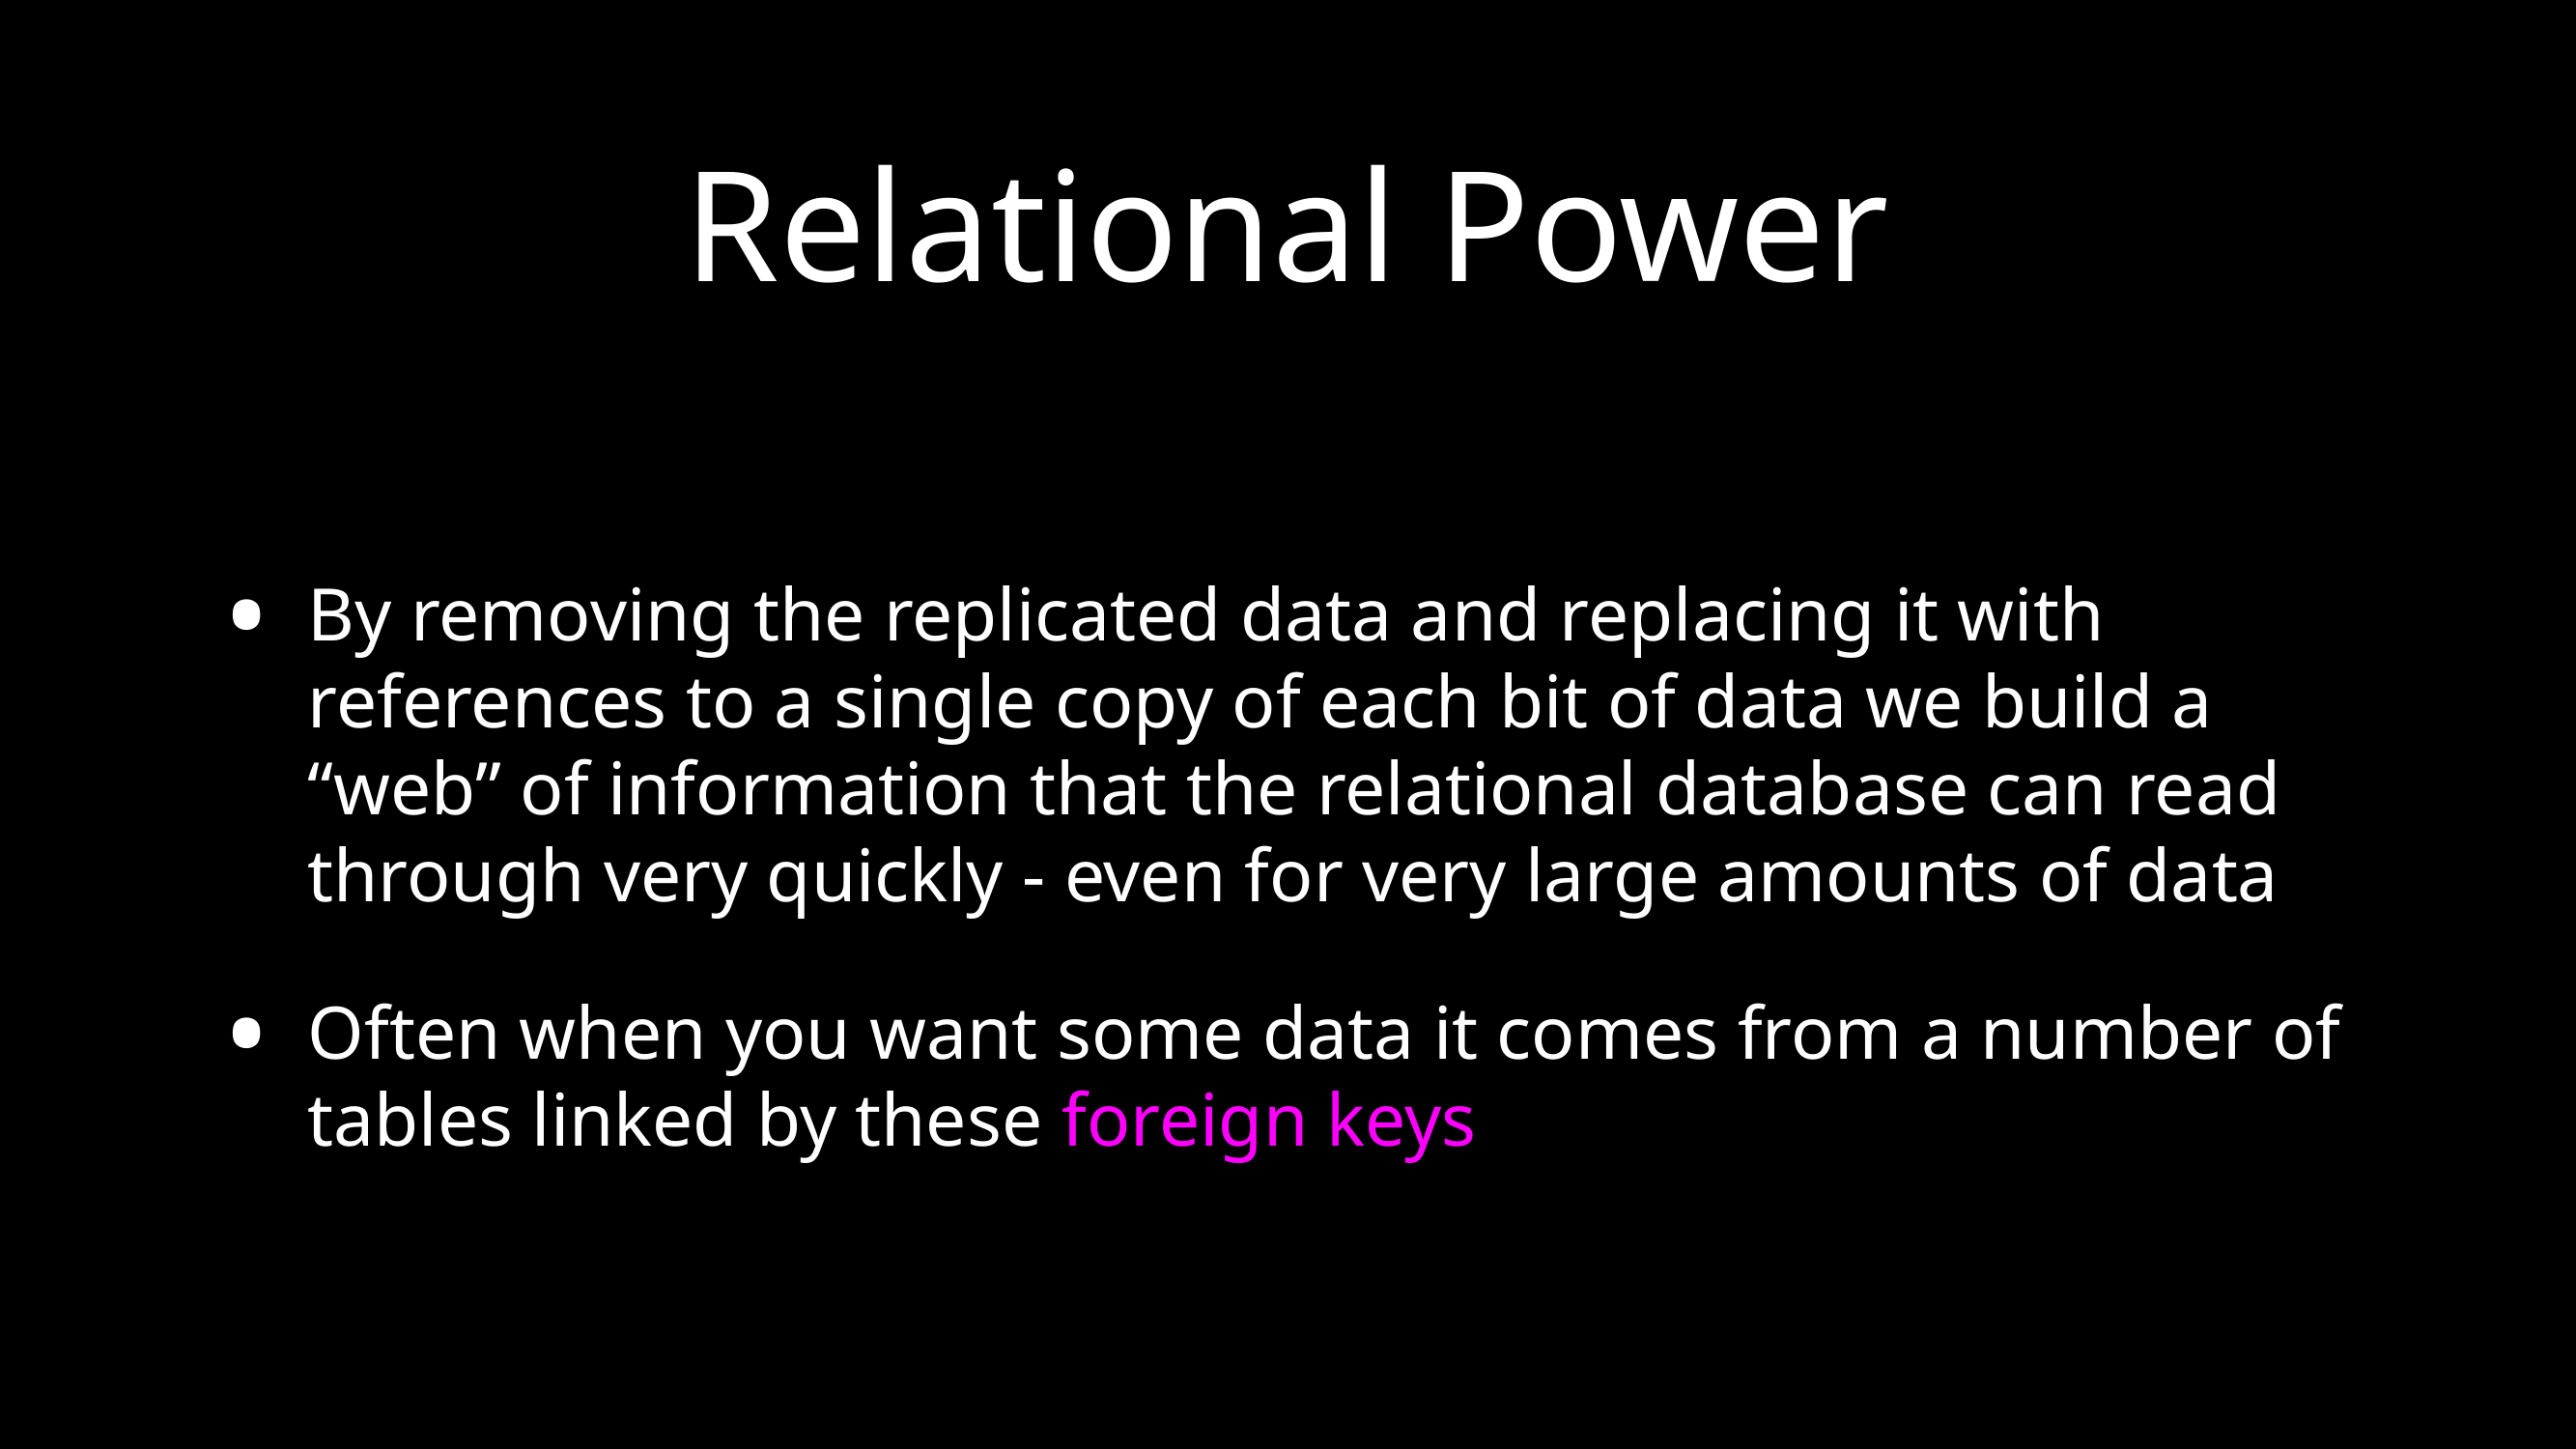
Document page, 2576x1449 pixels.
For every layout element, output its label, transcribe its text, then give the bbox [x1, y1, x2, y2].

title Relational Power [183, 38, 2392, 403]
list By removing the replicated data and replacing it with references to a single copy of each bit of data we build a “web” of information that the relational database can read through very quickly - even for very large amounts of data Often when you want some data it comes from a number of tables linked by these foreign keys [183, 412, 2392, 1317]
